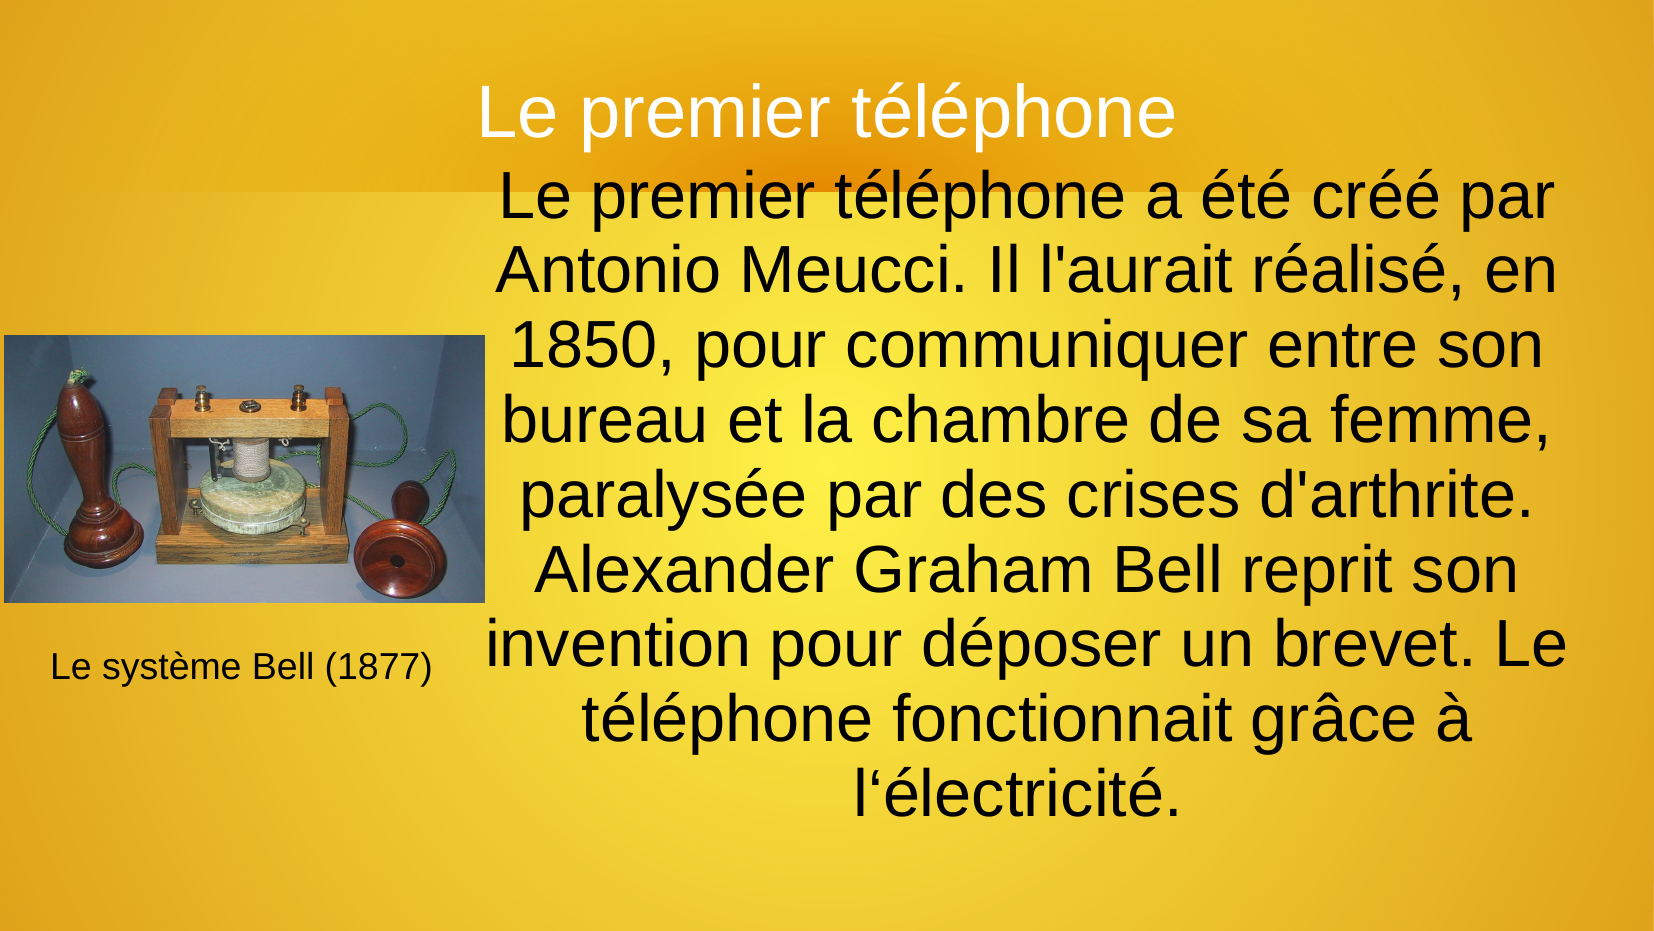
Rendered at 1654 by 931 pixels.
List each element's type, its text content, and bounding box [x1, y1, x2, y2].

title Le premier téléphone [82, 35, 1571, 189]
picture [4, 335, 485, 603]
subtitle Le premier téléphone a été créé par Antonio Meucci. Il l'aurait réalisé, en 1850, pour communiquer entre son bureau et la chambre de sa femme, paralysée par des crises d'arthrite. Alexander Graham Bell reprit son invention pour déposer un brevet. Le téléphone fonctionnait grâce à l‘électricité. [484, 157, 1571, 831]
text_box Le système Bell (1877) [35, 637, 473, 737]
